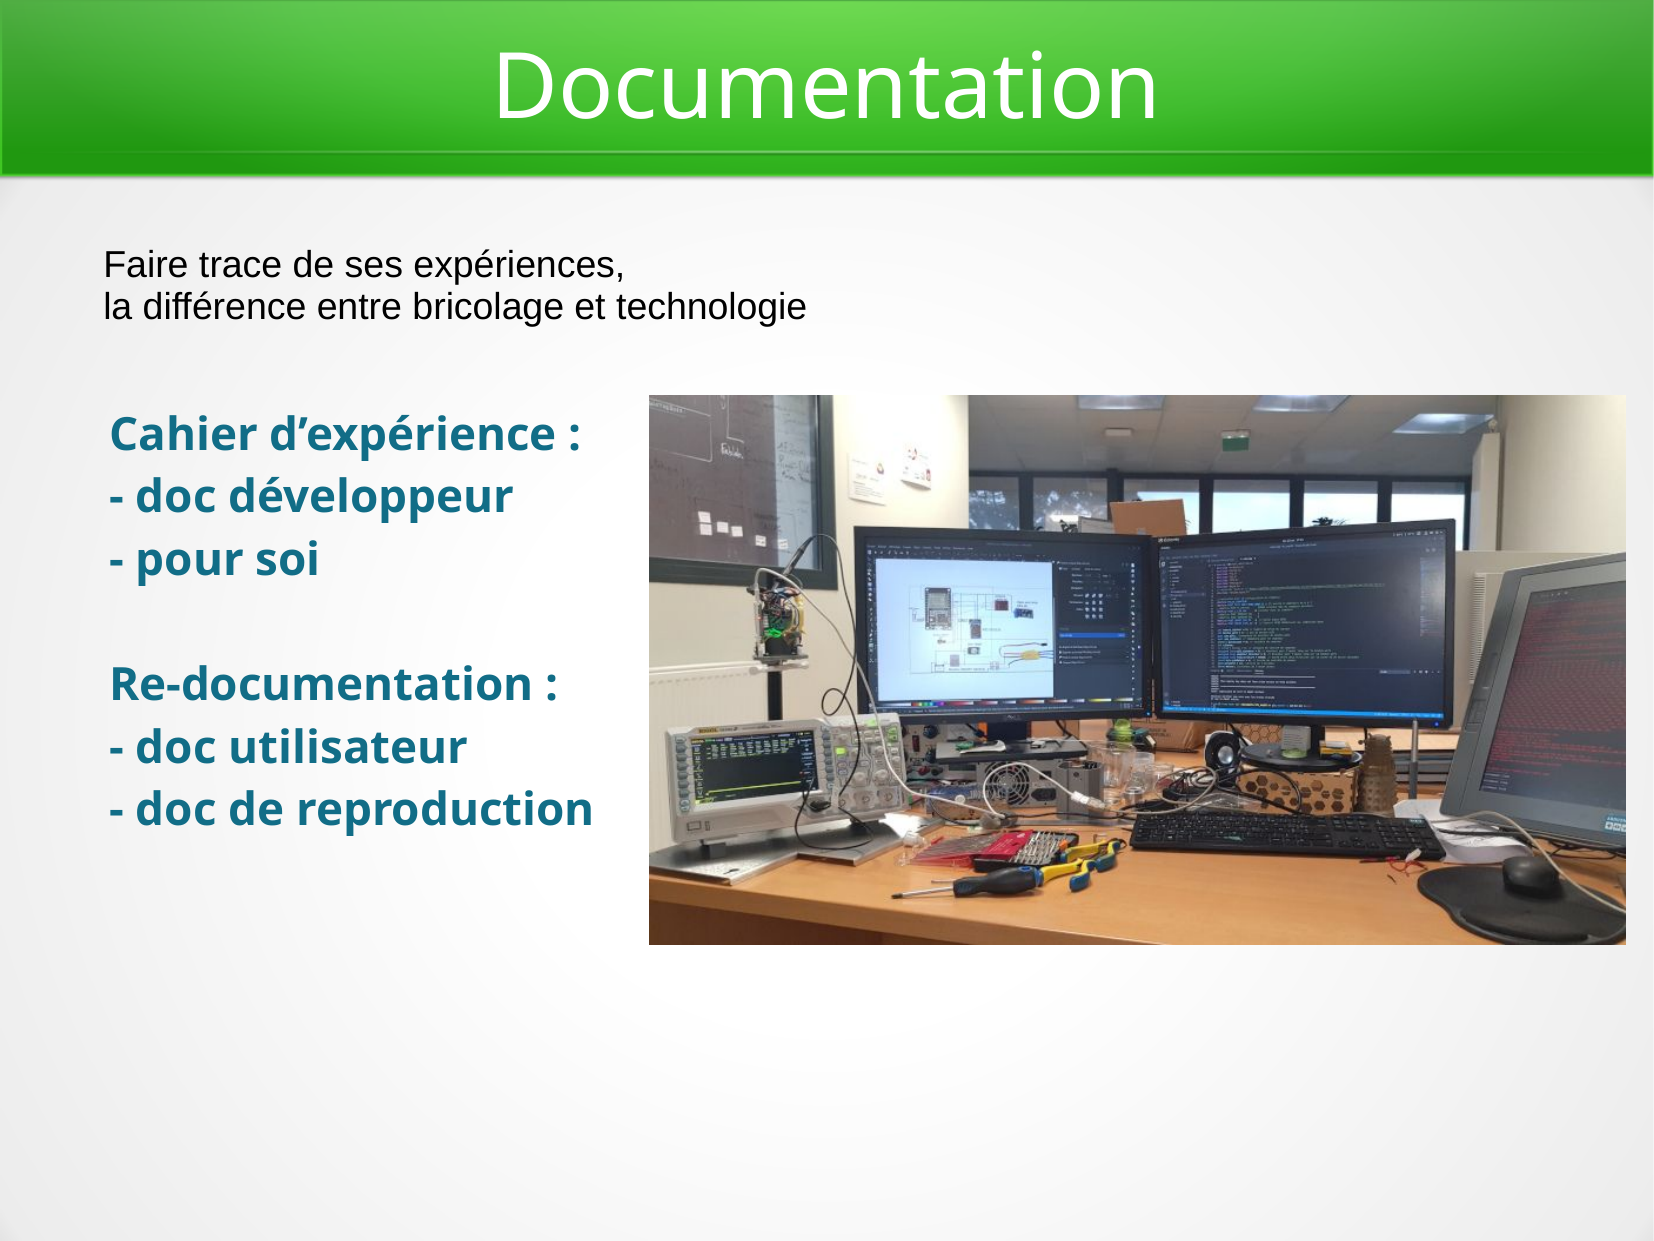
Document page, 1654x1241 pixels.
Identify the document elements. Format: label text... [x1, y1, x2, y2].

text_box Cahier d’expérience : - doc développeur - pour soi Re-documentation : - doc utilisateur - doc de reproduction [59, 394, 680, 1186]
title Documentation [82, 11, 1571, 154]
picture [0, 0, 1654, 1241]
text_box Faire trace de ses expériences, la différence entre bricolage et technologie [88, 236, 1034, 336]
